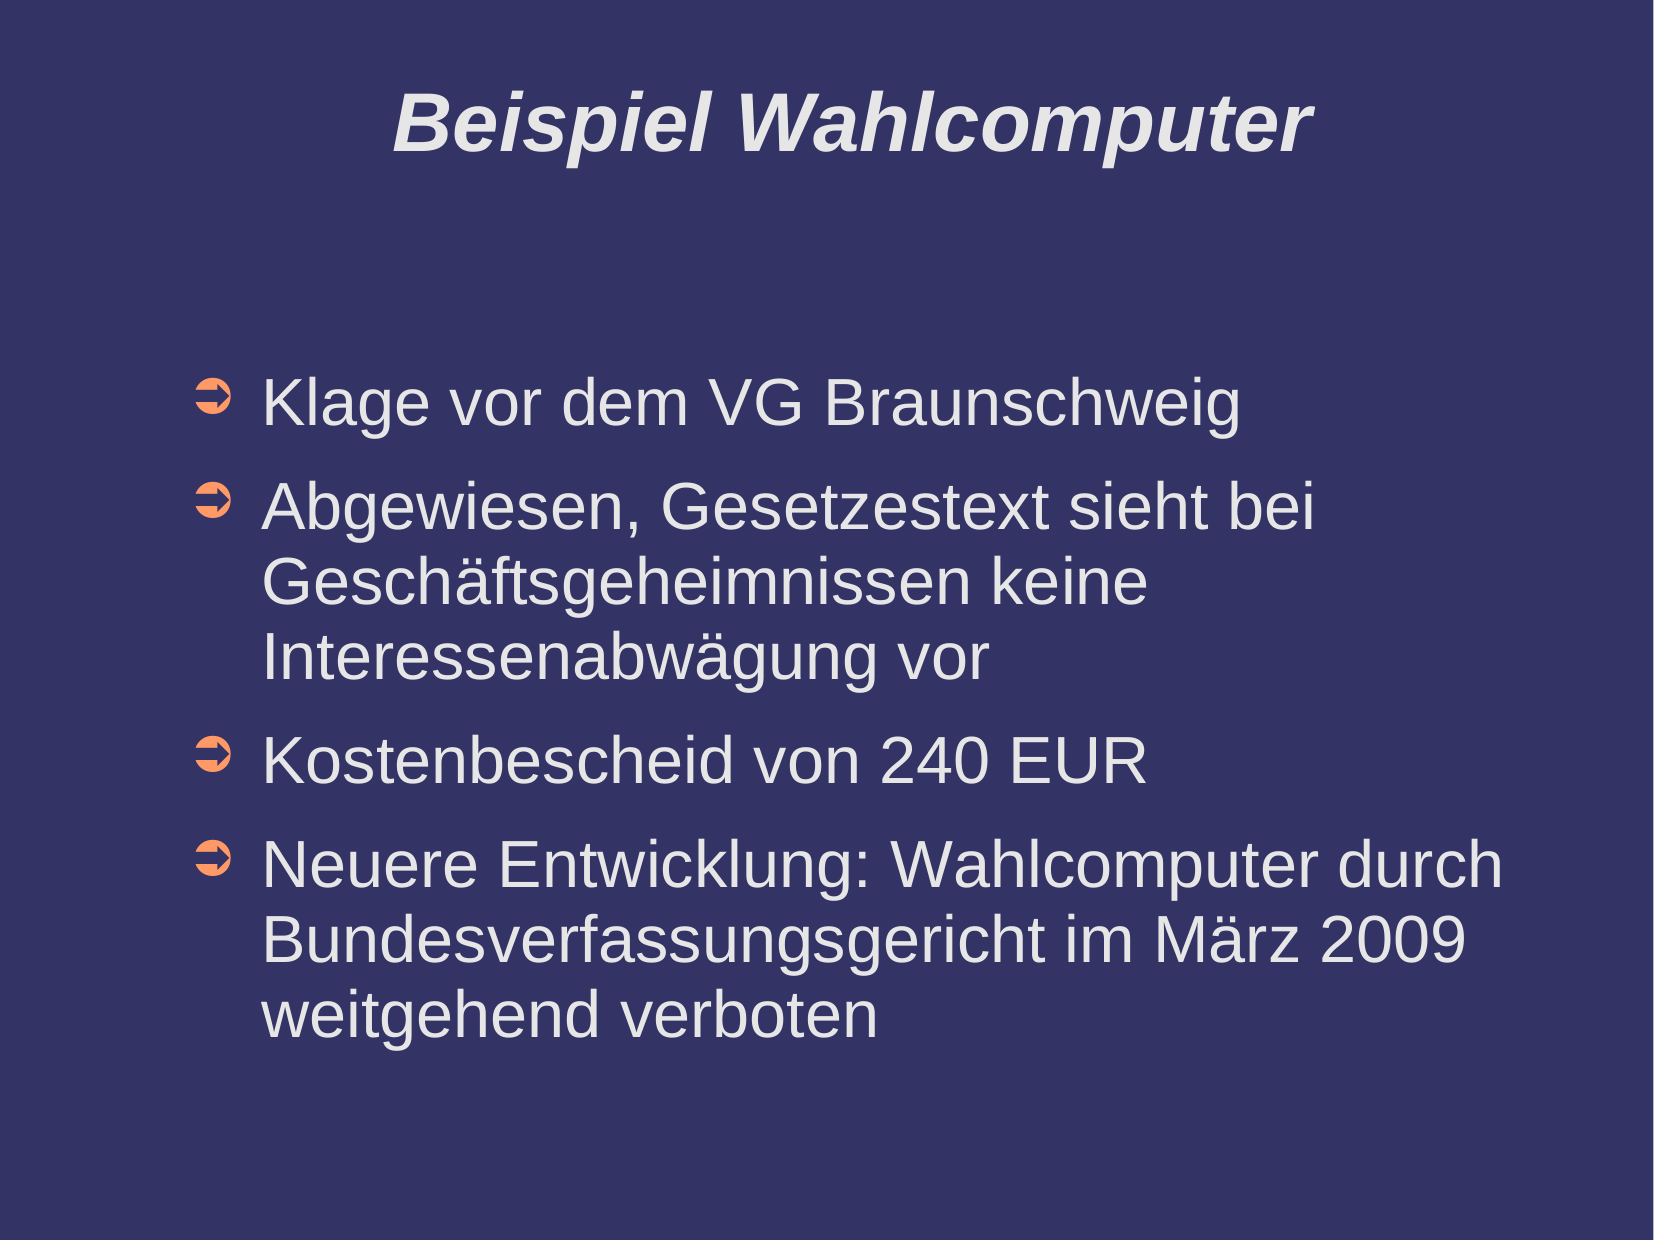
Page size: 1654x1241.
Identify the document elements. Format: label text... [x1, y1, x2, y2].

title Beispiel Wahlcomputer [117, 19, 1530, 227]
list Klage vor dem VG Braunschweig Abgewiesen, Gesetzestext sieht bei Geschäftsgeheimnissen keine Interessenabwägung vor Kostenbescheid von 240 EUR Neuere Entwicklung: Wahlcomputer durch Bundesverfassungsgericht im März 2009 weitgehend verboten [178, 364, 1570, 1147]
